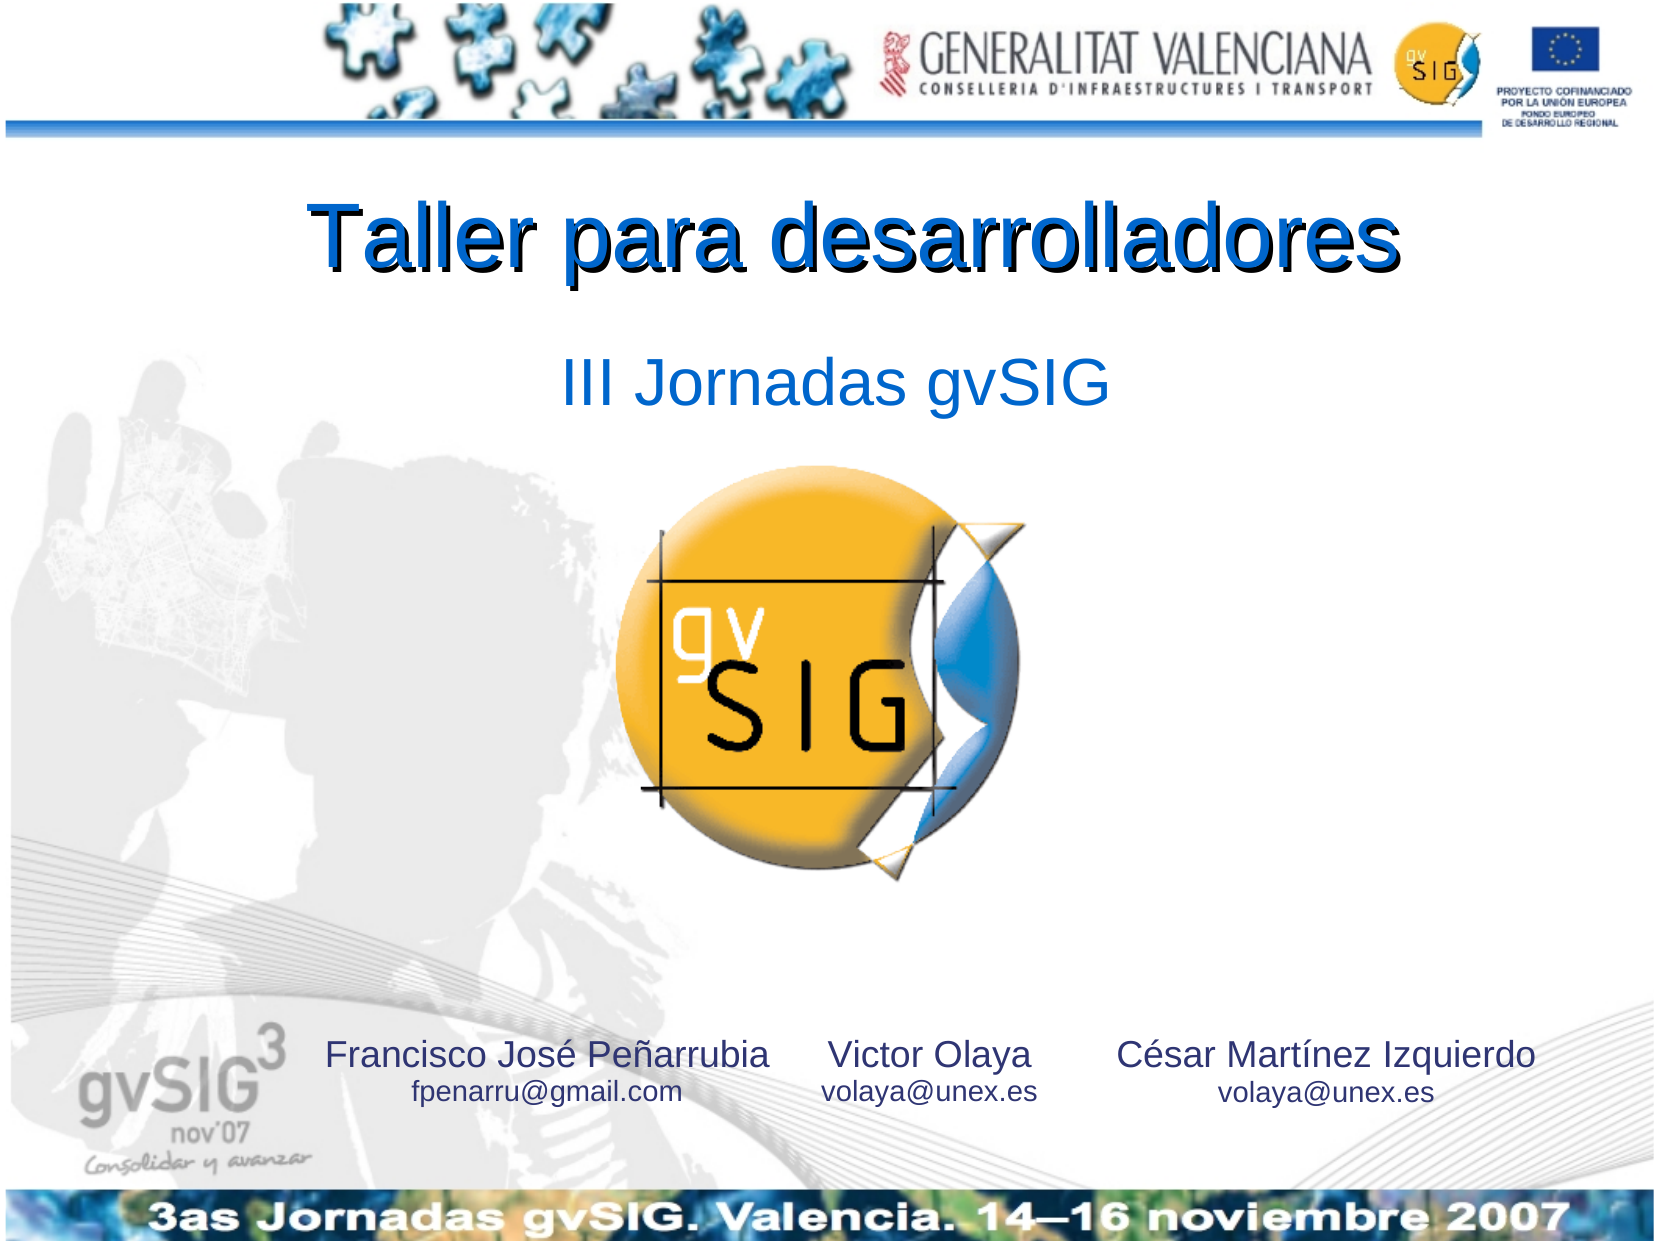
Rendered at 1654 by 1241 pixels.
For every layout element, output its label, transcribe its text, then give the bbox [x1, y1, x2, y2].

picture [5, 2, 1654, 1241]
text_box César Martínez Izquierdo volaya@unex.es [1116, 1033, 1537, 1111]
text_box Francisco José Peñarrubia fpenarru@gmail.com [324, 1033, 770, 1111]
title Taller para desarrolladores [147, 147, 1560, 325]
text_box Victor Olaya volaya@unex.es [820, 1033, 1037, 1111]
list III Jornadas gvSIG [121, 344, 1534, 1127]
